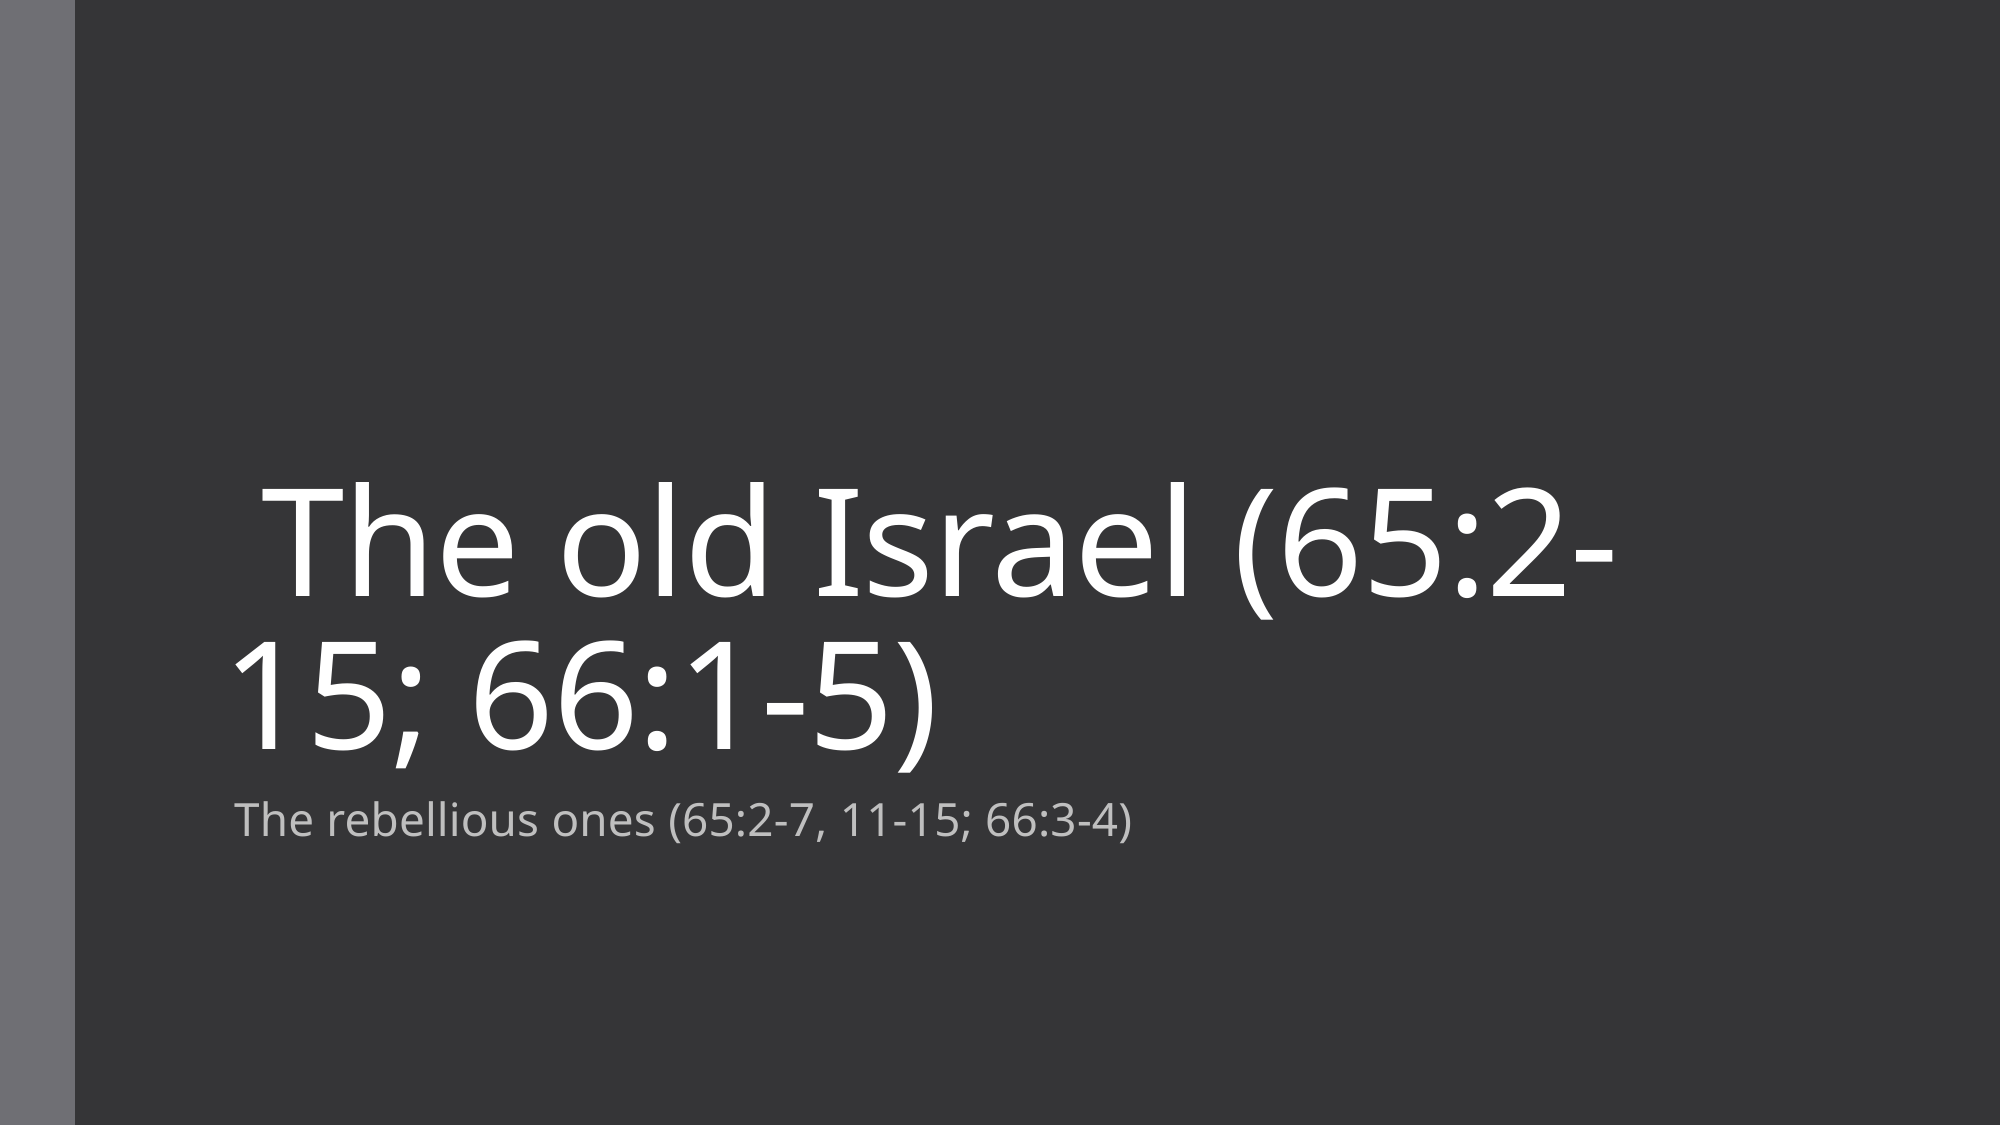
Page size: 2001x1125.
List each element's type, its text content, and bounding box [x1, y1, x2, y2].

title The old Israel (65:2-15; 66:1-5) [206, 124, 1752, 787]
subtitle The rebellious ones (65:2-7, 11-15; 66:3-4) [206, 787, 1752, 1066]
